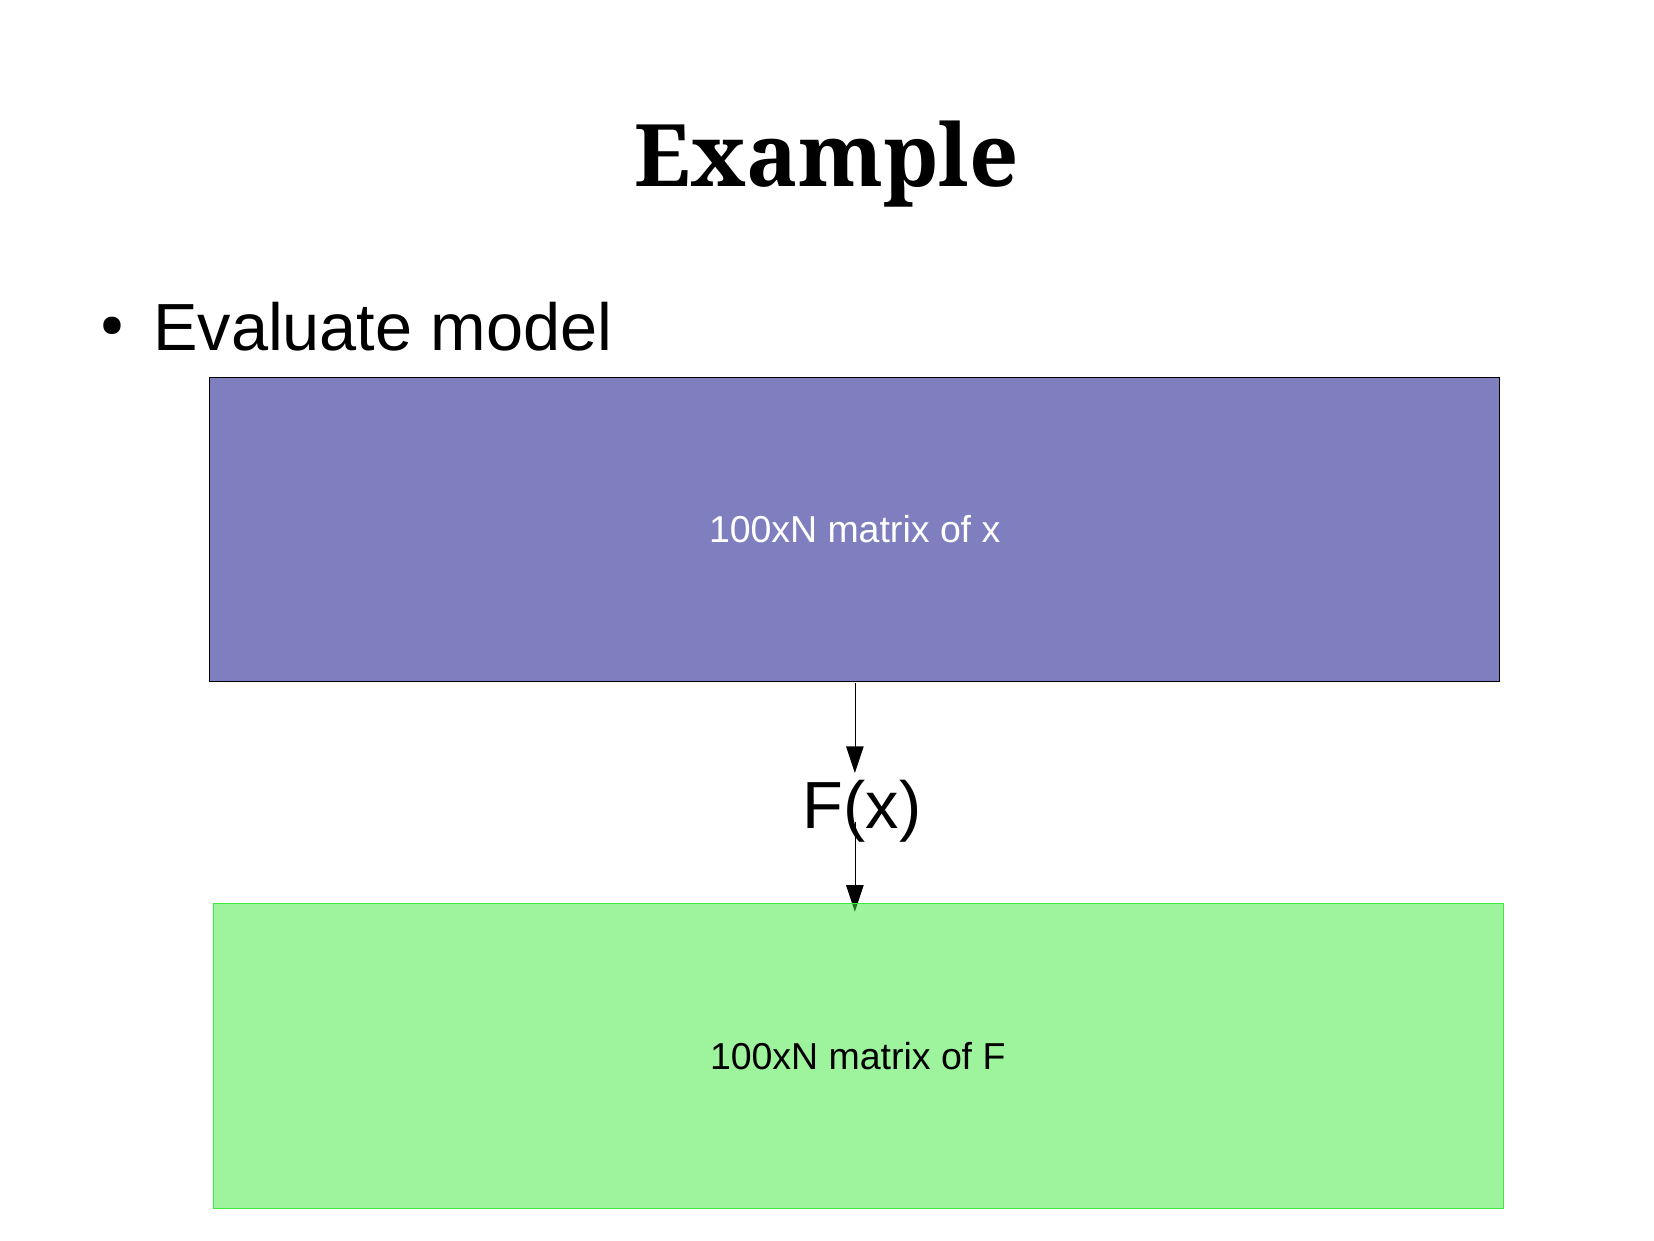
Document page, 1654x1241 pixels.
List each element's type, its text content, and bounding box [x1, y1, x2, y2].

text_box 100xN matrix of F [213, 903, 1504, 1209]
list Evaluate model F(x) [82, 290, 1571, 1010]
text_box 100xN matrix of x [209, 377, 1500, 682]
title Example [82, 49, 1571, 257]
